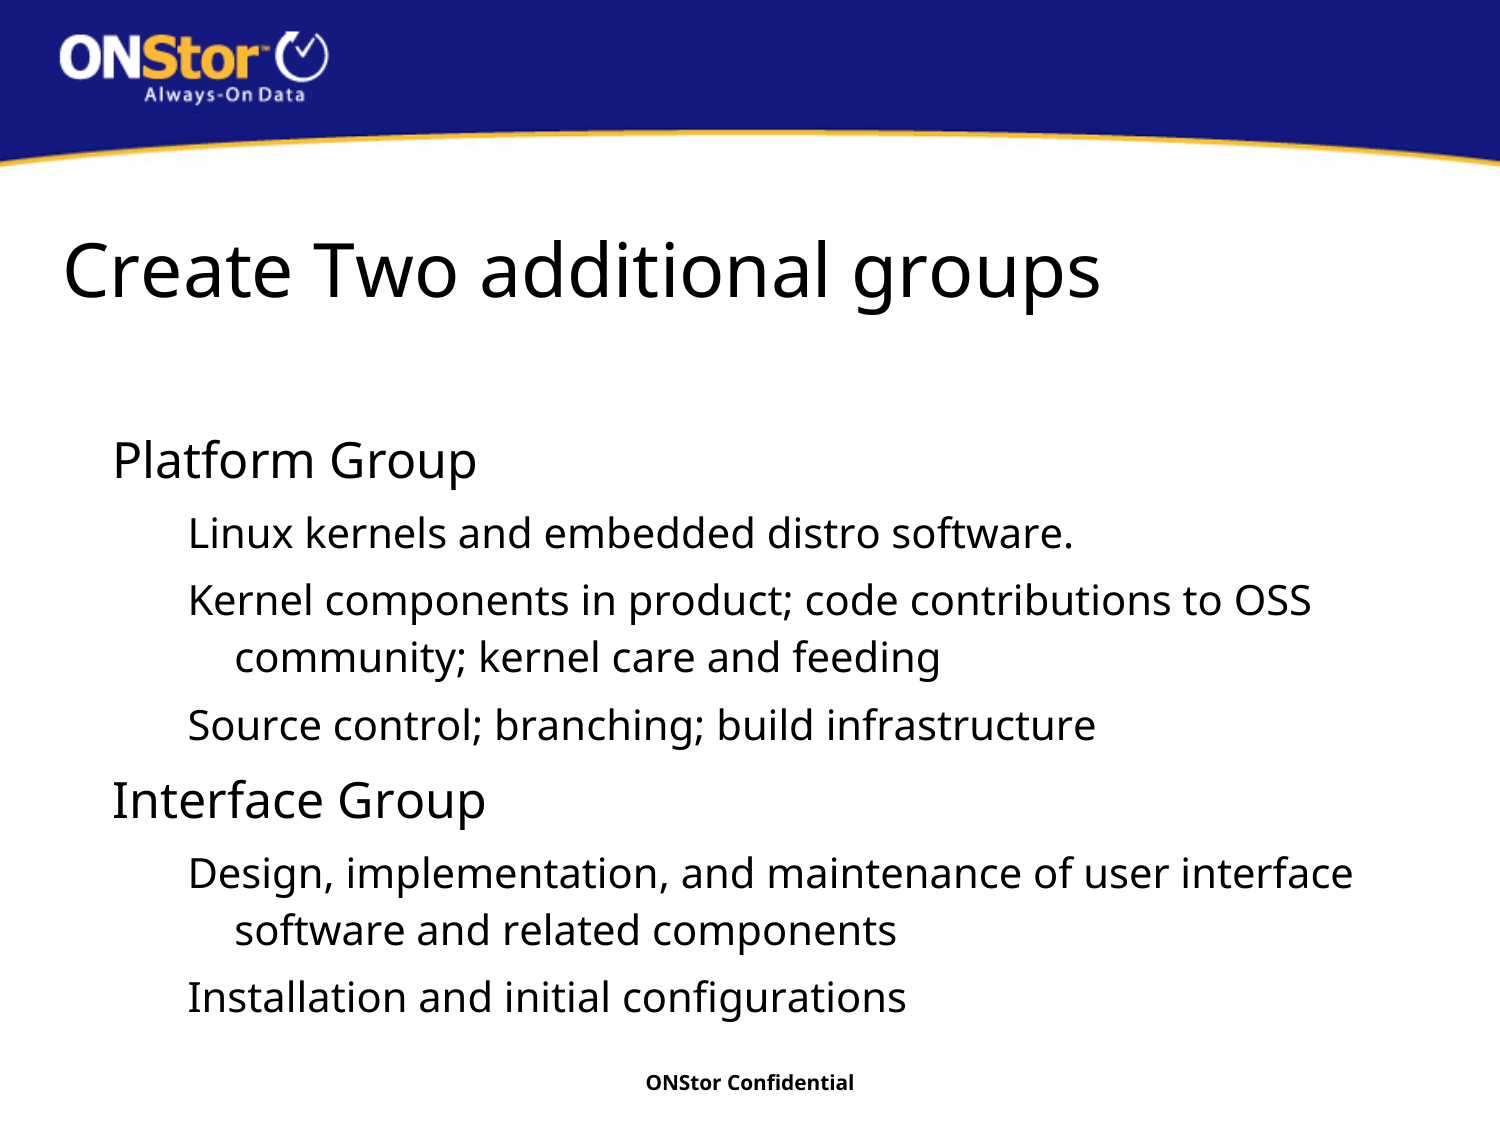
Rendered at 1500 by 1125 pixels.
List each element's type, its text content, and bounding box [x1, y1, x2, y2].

list Platform Group Linux kernels and embedded distro software. Kernel components in product; code contributions to OSS community; kernel care and feeding Source control; branching; build infrastructure Interface Group Design, implementation, and maintenance of user interface software and related components Installation and initial configurations [112, 425, 1388, 1011]
title Create Two additional groups [62, 174, 1338, 363]
